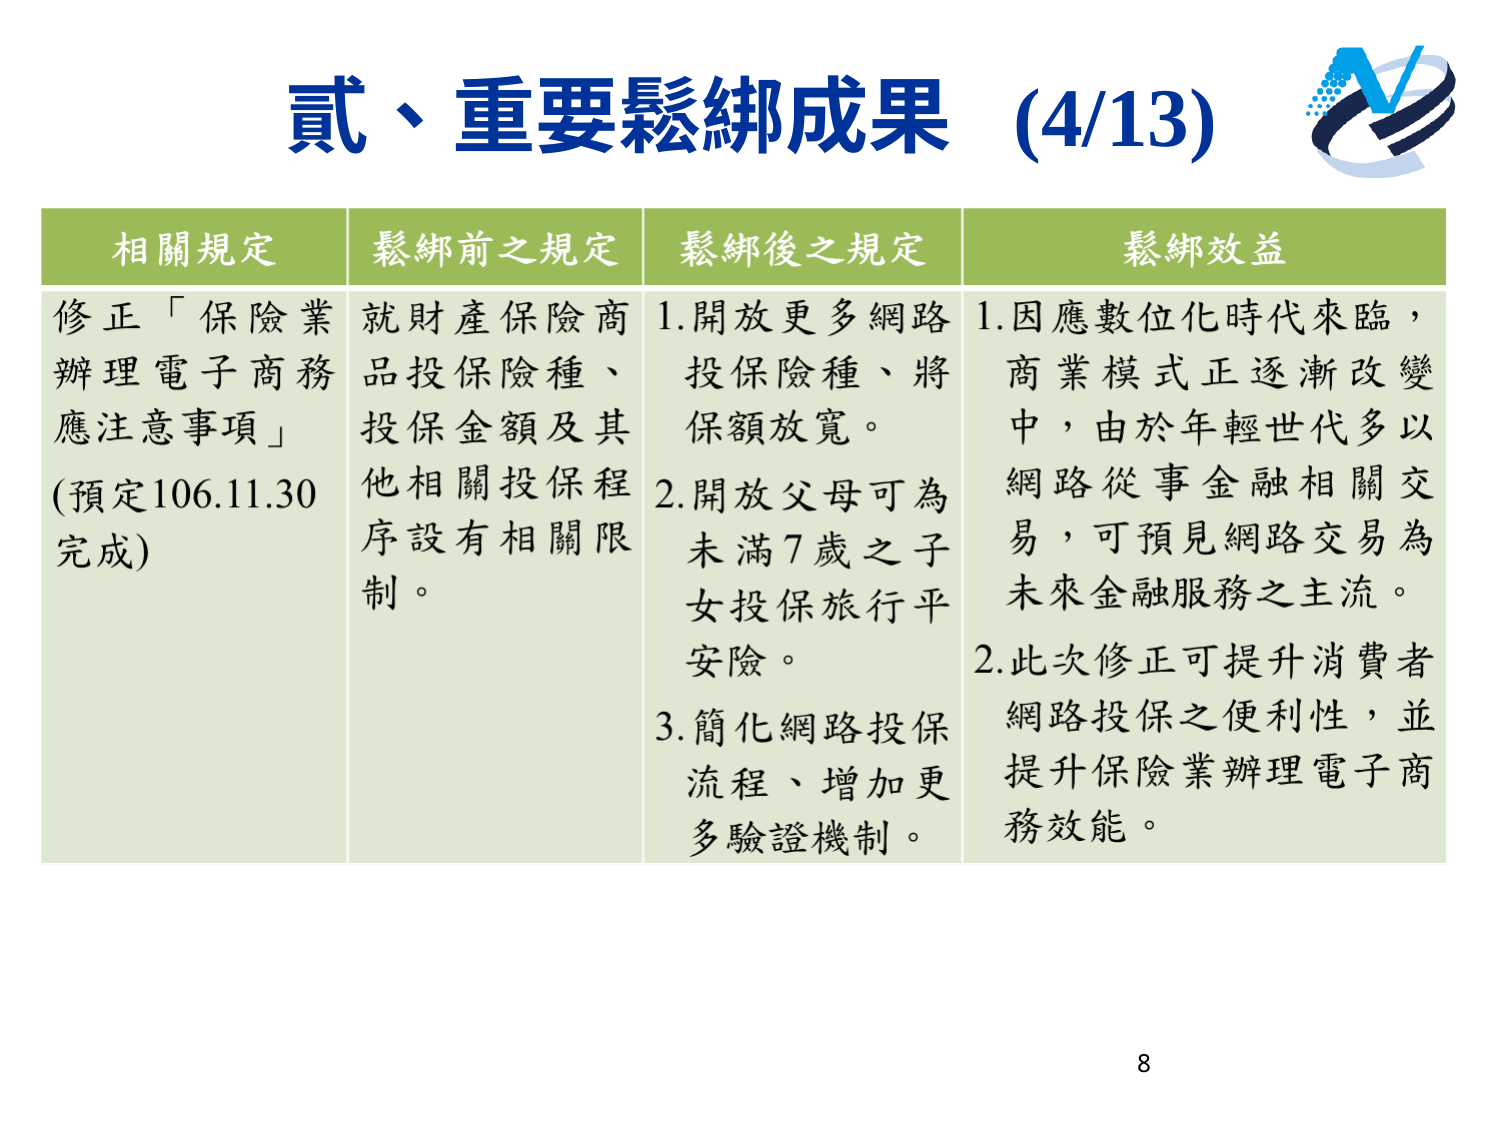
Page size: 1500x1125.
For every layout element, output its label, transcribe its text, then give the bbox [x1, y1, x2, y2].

title 貳、重要鬆綁成果 (4/13) [76, 19, 1427, 207]
picture [40, 207, 1447, 886]
text_box 8 [1121, 1035, 1472, 1095]
